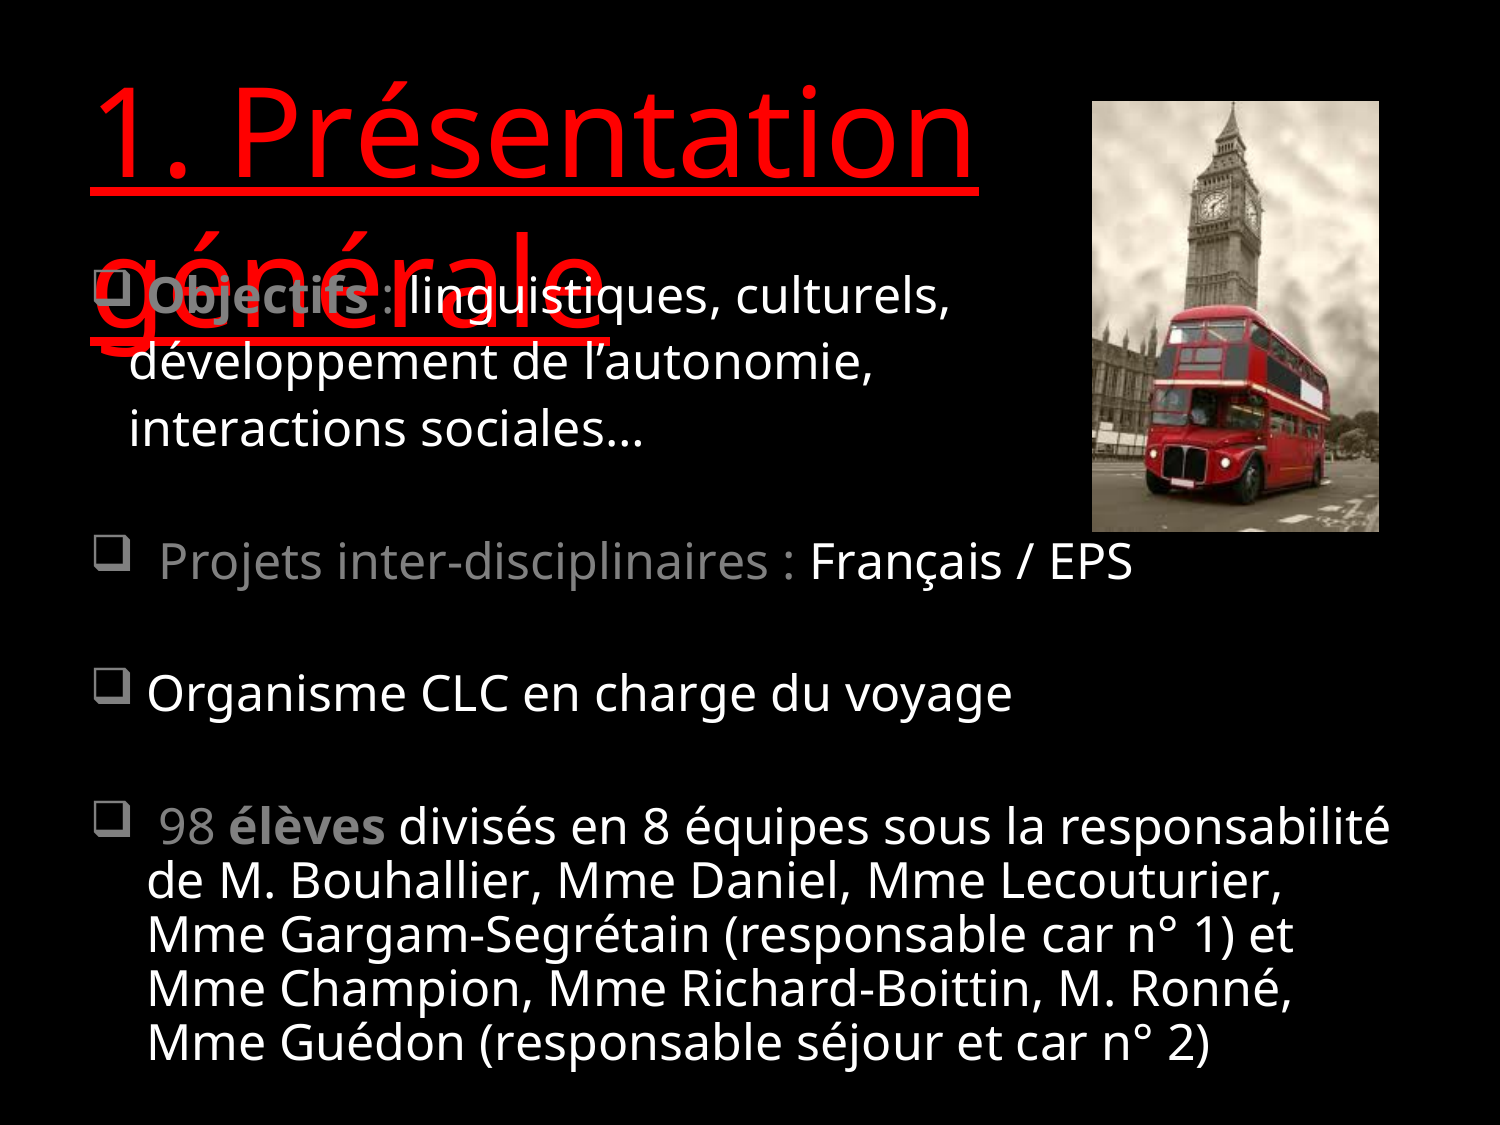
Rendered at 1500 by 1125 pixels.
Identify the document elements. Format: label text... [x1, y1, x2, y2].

title 1. Présentation générale [75, 45, 1426, 233]
list Objectifs : linguistiques, culturels, développement de l’autonomie, interactions sociales… Projets inter-disciplinaires : Français / EPS Organisme CLC en charge du voyage 98 élèves divisés en 8 équipes sous la responsabilité de M. Bouhallier, Mme Daniel, Mme Lecouturier, Mme Gargam-Segrétain (responsable car n° 1) et Mme Champion, Mme Richard-Boittin, M. Ronné, Mme Guédon (responsable séjour et car n° 2) [75, 262, 1426, 1005]
picture [1092, 101, 1379, 532]
